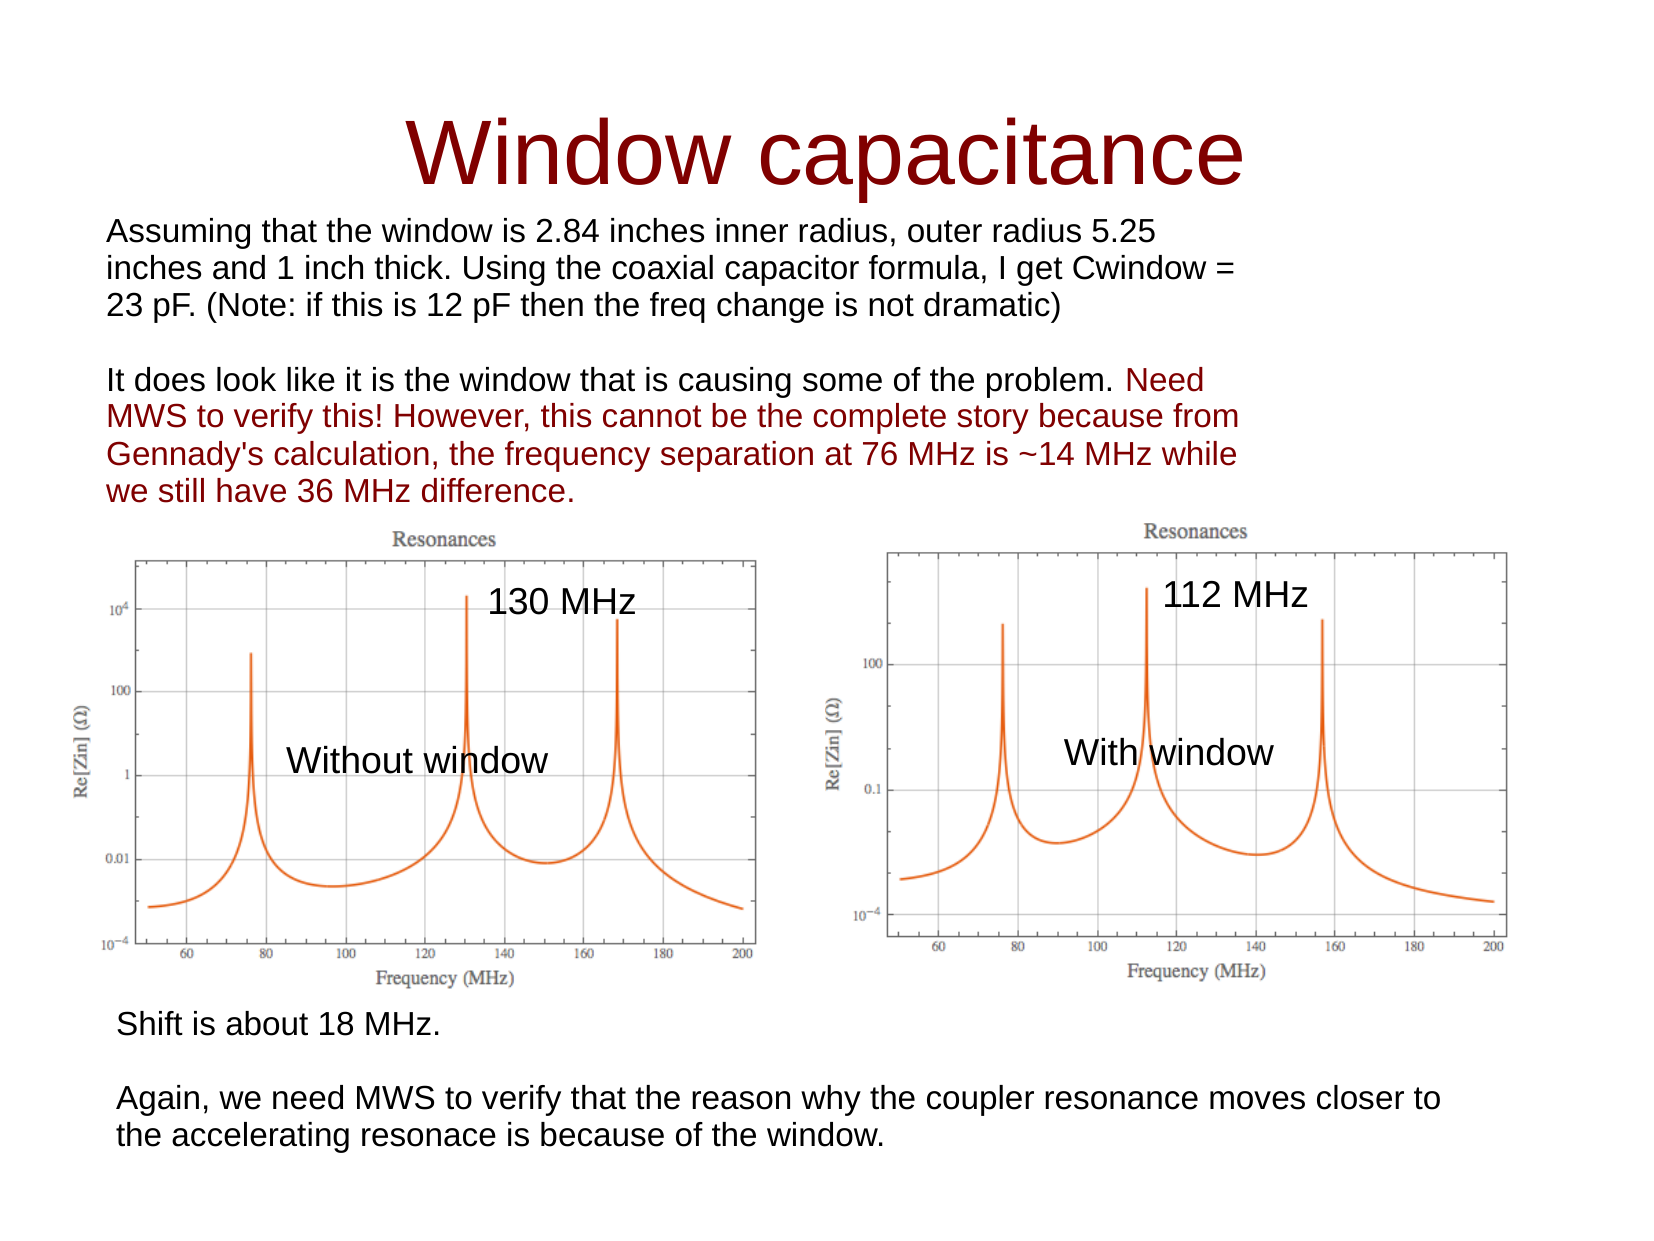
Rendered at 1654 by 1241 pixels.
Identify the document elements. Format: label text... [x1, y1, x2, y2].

picture [73, 530, 762, 991]
text_box 112 MHz [1147, 566, 1332, 624]
title Window capacitance [82, 49, 1571, 257]
picture [825, 522, 1513, 983]
text_box Assuming that the window is 2.84 inches inner radius, outer radius 5.25 inches and 1 inch thick. Using the coaxial capacitor formula, I get Cwindow = 23 pF. (Note: if this is 12 pF then the freq change is not dramatic) It does look like it is the window that is causing some of the problem. Need MWS to verify this! However, this cannot be the complete story because from Gennady's calculation, the frequency separation at 76 MHz is ~14 MHz while we still have 36 MHz difference. [91, 205, 1273, 603]
text_box 130 MHz [472, 573, 657, 631]
text_box Shift is about 18 MHz. Again, we need MWS to verify that the reason why the coupler resonance moves closer to the accelerating resonace is because of the window. [101, 997, 1493, 1241]
